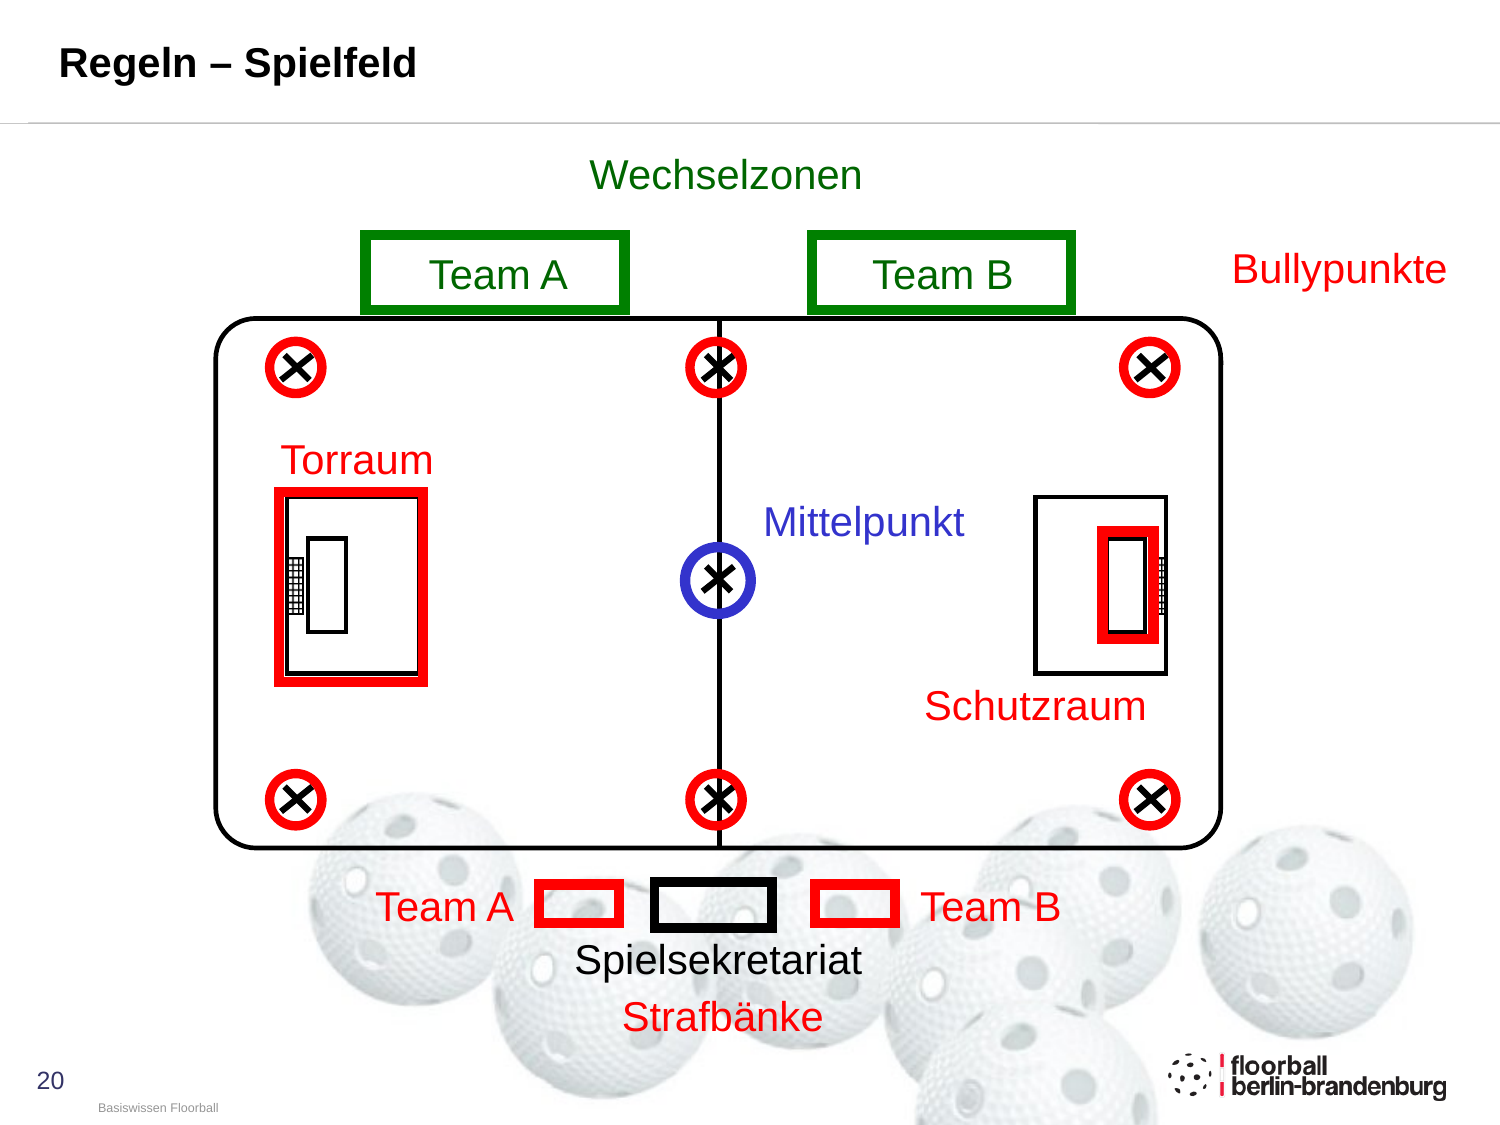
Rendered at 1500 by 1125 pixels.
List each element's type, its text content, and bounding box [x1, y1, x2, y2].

picture [290, 355, 306, 362]
picture [725, 791, 737, 809]
picture [722, 553, 745, 608]
picture [242, 355, 1483, 1125]
picture [283, 359, 317, 388]
text_box Mittelpunkt [748, 487, 980, 553]
text_box Schutzraum [909, 670, 1162, 737]
text_box Bullypunkte [1216, 234, 1463, 300]
picture [691, 553, 717, 608]
text_box [289, 558, 304, 614]
text_box Regeln – Spielfeld [43, 28, 1466, 94]
picture [722, 780, 730, 791]
text_box Wechselzonen [574, 140, 878, 206]
picture [695, 355, 717, 388]
picture [1145, 355, 1160, 362]
picture [722, 377, 729, 387]
picture [722, 355, 1218, 845]
text_box Team A [414, 239, 584, 306]
text_box Team B [905, 871, 1077, 938]
text_box [1159, 558, 1164, 614]
picture [725, 360, 737, 377]
picture [1129, 355, 1171, 388]
text_box Team A [360, 871, 530, 938]
picture [722, 808, 734, 819]
text_box Team B [857, 239, 1029, 306]
picture [275, 355, 291, 381]
text_box Spielsekretariat [559, 925, 878, 991]
picture [695, 779, 717, 821]
picture [242, 355, 717, 845]
text_box Torraum [265, 425, 449, 491]
text_box Strafbänke [607, 991, 839, 1048]
